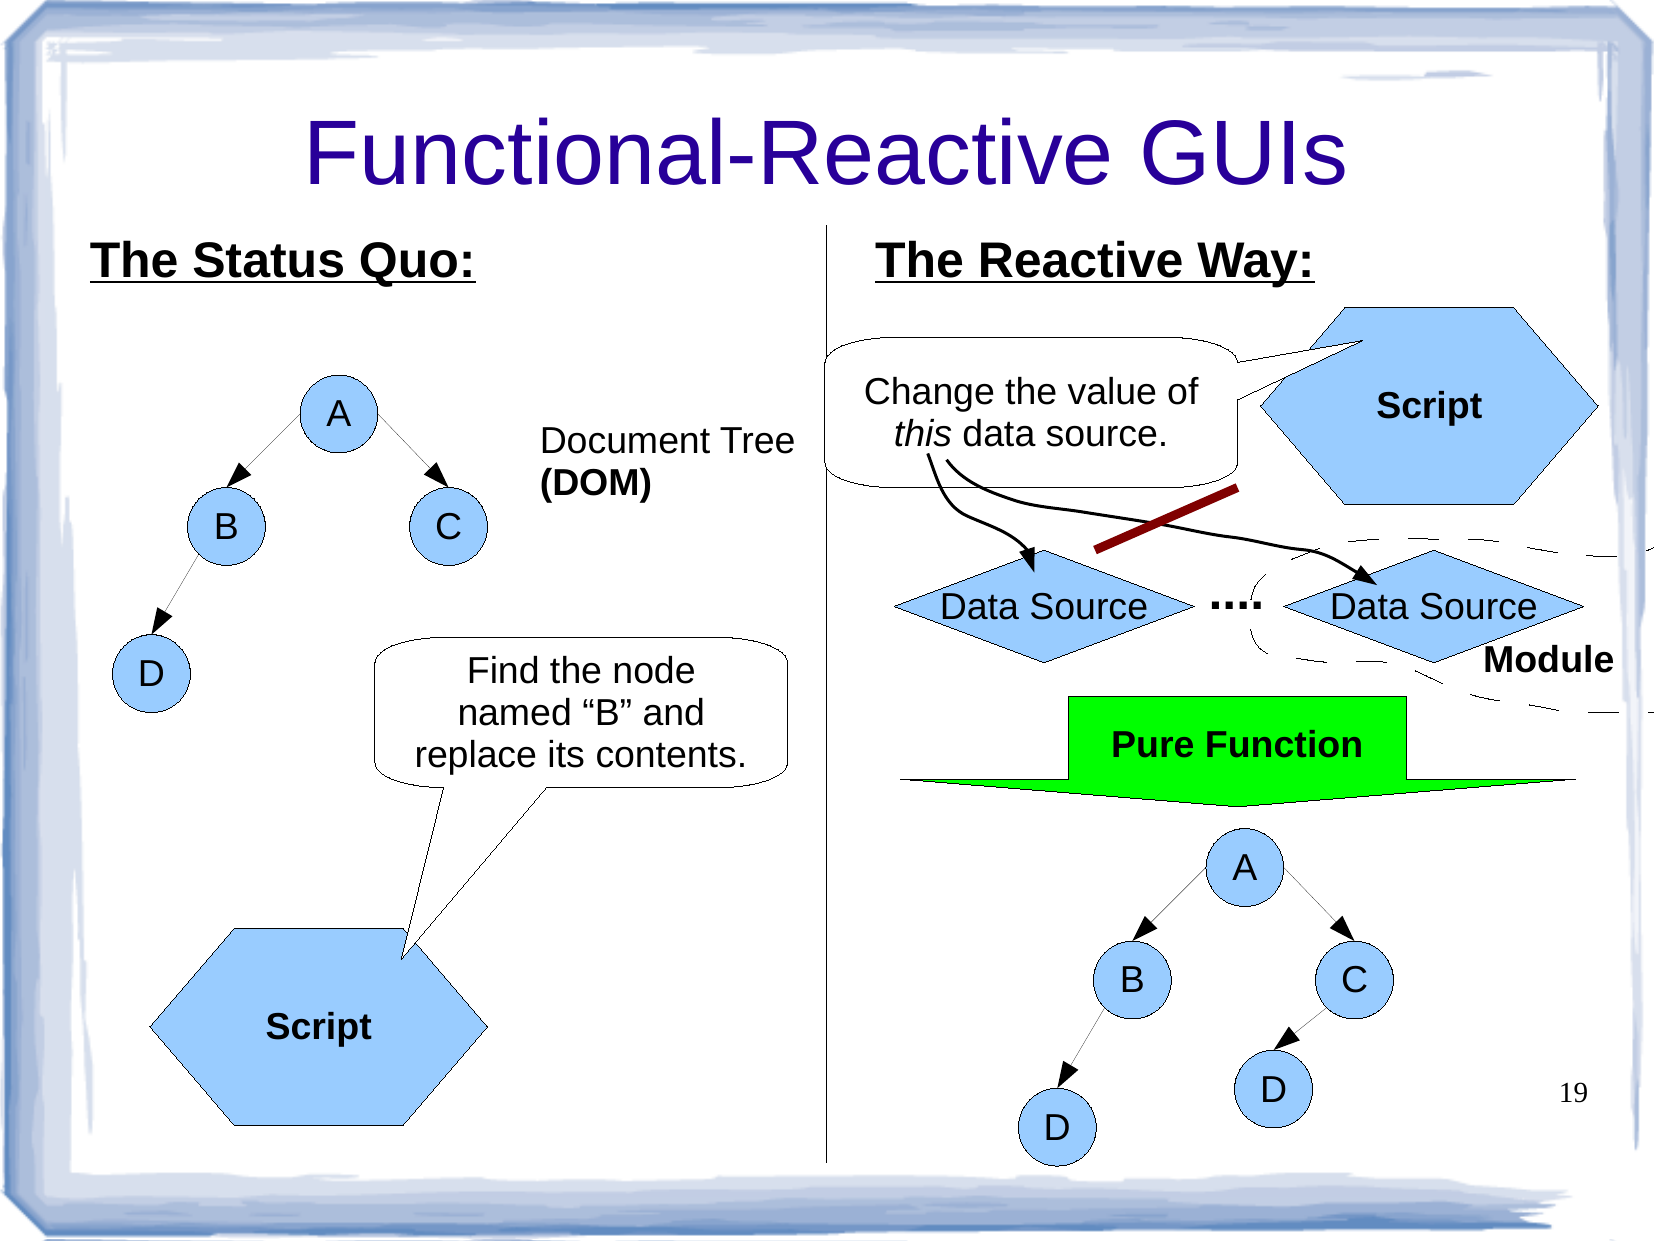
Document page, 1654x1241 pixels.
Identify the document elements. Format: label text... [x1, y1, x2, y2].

text_box The Reactive Way: [860, 225, 1536, 296]
text_box The Status Quo: [75, 225, 751, 296]
picture [0, 0, 1654, 1241]
text_box Script [1260, 307, 1599, 505]
title Functional-Reactive GUIs [82, 56, 1571, 250]
text_box .... [1193, 556, 1307, 628]
text_box Data Source [1307, 550, 1584, 663]
text_box Script [149, 928, 488, 1126]
text_box D [112, 634, 191, 713]
text_box B [187, 487, 266, 566]
text_box C [1315, 941, 1394, 1019]
text_box Document Tree (DOM) [525, 412, 826, 512]
text_box D [1234, 1050, 1313, 1128]
text_box Change the value of this data source. [824, 337, 1363, 488]
text_box A [1205, 828, 1284, 907]
text_box A [300, 375, 378, 453]
text_box Module [1468, 631, 1636, 689]
text_box Find the node named “B” and replace its contents. [374, 637, 788, 960]
text_box Pure Function [900, 696, 1576, 807]
text_box D [1018, 1088, 1097, 1167]
text_box C [409, 487, 488, 566]
text_box B [1093, 941, 1172, 1019]
text_box Data Source [894, 550, 1193, 663]
